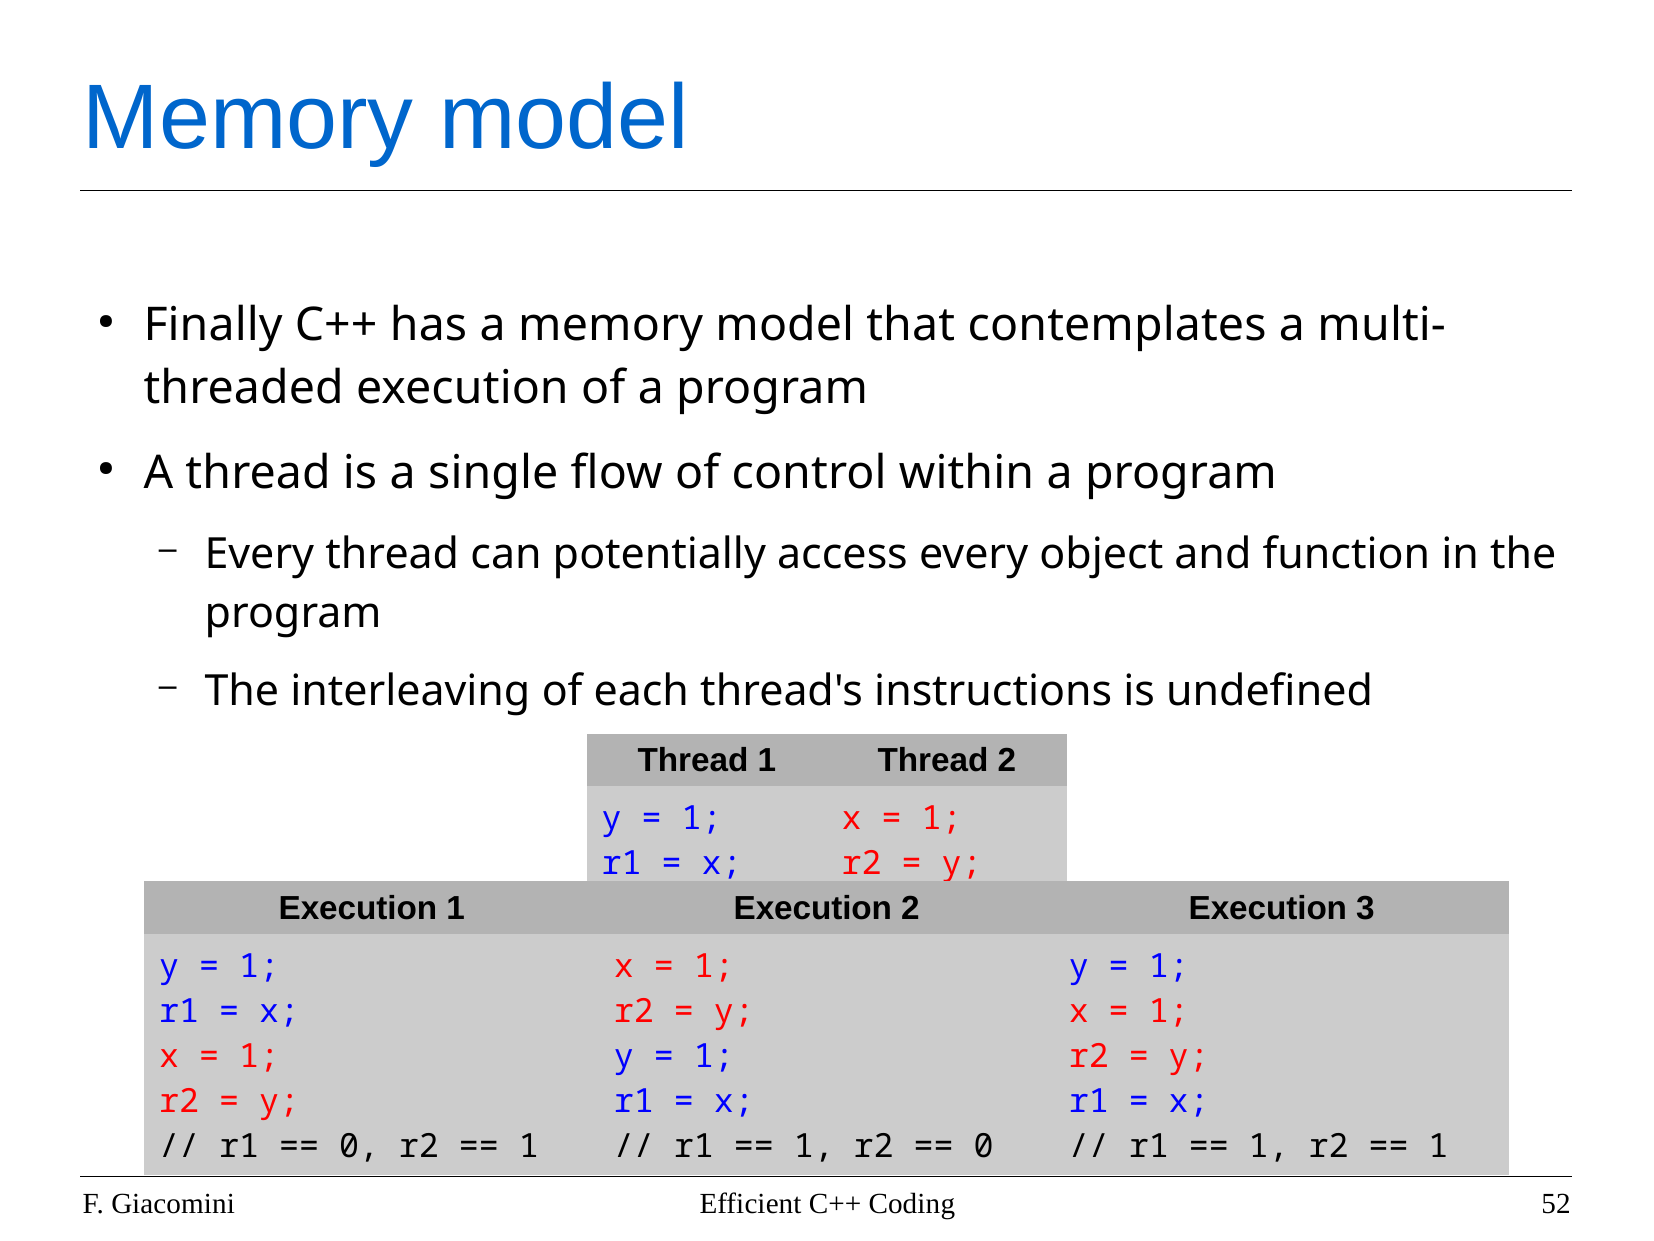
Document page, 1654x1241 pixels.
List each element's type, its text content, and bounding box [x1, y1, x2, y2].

list Finally C++ has a memory model that contemplates a multi-threaded execution of a program A thread is a single flow of control within a program Every thread can potentially access every object and function in the program The interleaving of each thread's instructions is undefined [82, 290, 1571, 721]
table_header Thread 1 [587, 734, 827, 786]
table_header Thread 2 [827, 734, 1067, 786]
table_cell x = 1; r2 = y; y = 1; r1 = x; // r1 == 1, r2 == 0 [599, 934, 1054, 1175]
table_cell y = 1; r1 = x; x = 1; r2 = y; // r1 == 0, r2 == 1 [144, 934, 599, 1175]
title Memory model [82, 49, 1571, 184]
table_header Execution 3 [1054, 881, 1509, 934]
table_cell y = 1; x = 1; r2 = y; r1 = x; // r1 == 1, r2 == 1 [1054, 934, 1509, 1175]
table_cell x = 1; r2 = y; [827, 786, 1067, 881]
table_header Execution 2 [599, 881, 1054, 934]
table_header Execution 1 [144, 881, 599, 934]
table_cell y = 1; r1 = x; [587, 786, 827, 881]
